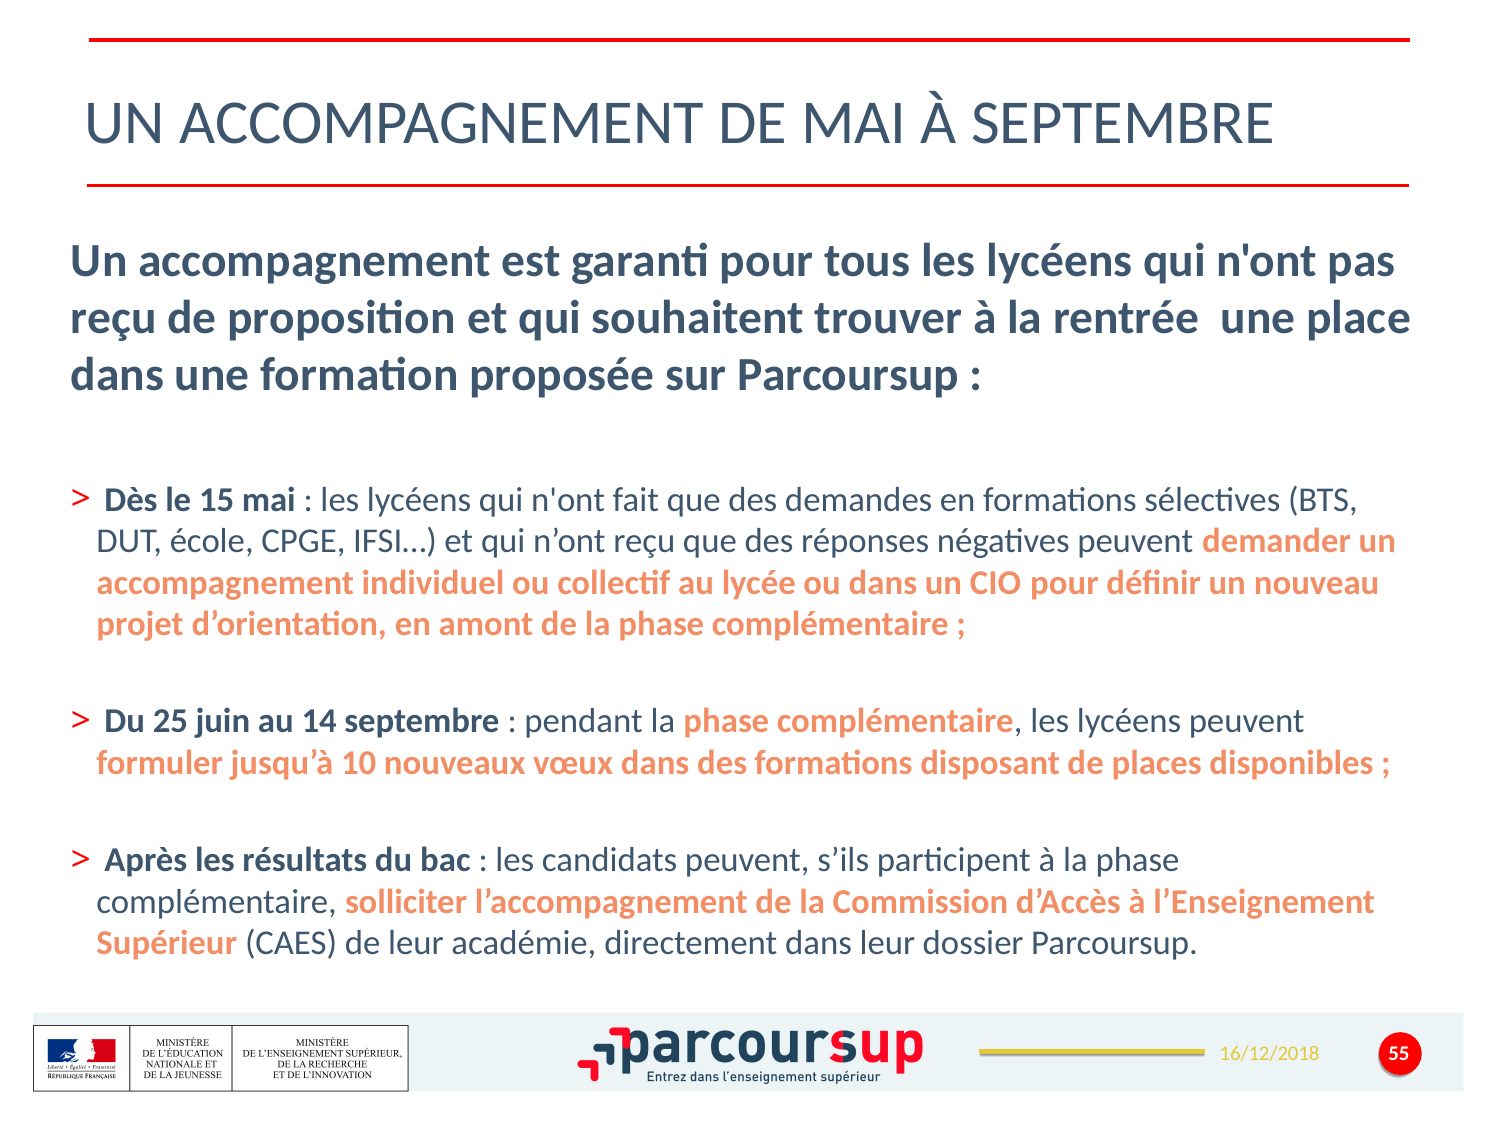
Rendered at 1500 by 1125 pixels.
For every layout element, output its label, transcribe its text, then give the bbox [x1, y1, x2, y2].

picture [0, 0, 1499, 1124]
slide_number <numéro> [1368, 1031, 1430, 1074]
list Un accompagnement est garanti pour tous les lycéens qui n'ont pas reçu de proposition et qui souhaitent trouver à la rentrée une place dans une formation proposée sur Parcoursup : Dès le 15 mai : les lycéens qui n'ont fait que des demandes en formations sélectives (BTS, DUT, école, CPGE, IFSI…) et qui n’ont reçu que des réponses négatives peuvent demander un accompagnement individuel ou collectif au lycée ou dans un CIO pour définir un nouveau projet d’orientation, en amont de la phase complémentaire ; Du 25 juin au 14 septembre : pendant la phase complémentaire, les lycéens peuvent formuler jusqu’à 10 nouveaux vœux dans des formations disposant de places disponibles ; Après les résultats du bac : les candidats peuvent, s’ils participent à la phase complémentaire, solliciter l’accompagnement de la Commission d’Accès à l’Enseignement Supérieur (CAES) de leur académie, directement dans leur dossier Parcoursup. [55, 220, 1429, 996]
title Un accompagnement de mai à septembre [69, 12, 1409, 220]
